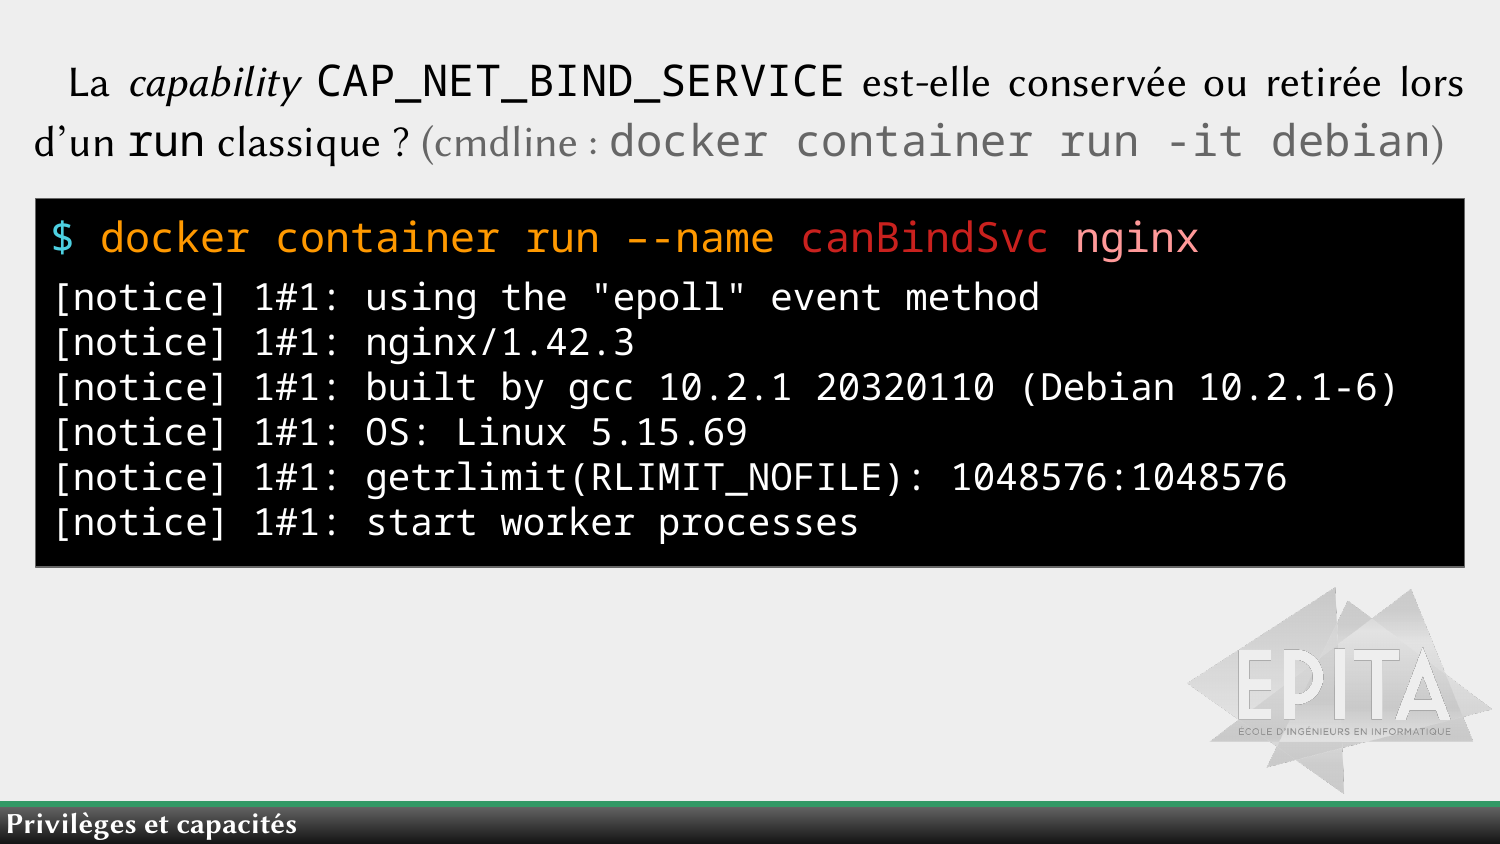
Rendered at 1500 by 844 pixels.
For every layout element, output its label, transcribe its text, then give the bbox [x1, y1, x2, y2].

title Privilèges et capacités [5, 801, 1075, 844]
list La capability CAP_NET_BIND_SERVICE est-elle conservée ou retirée lors d’un run classique ? (cmdline : docker container run -it debian) [33, 29, 1467, 189]
picture [1187, 587, 1492, 794]
text_box $ docker container run –-name canBindSvc nginx [notice] 1#1: using the "epoll" event method [notice] 1#1: nginx/1.42.3 [notice] 1#1: built by gcc 10.2.1 20320110 (Debian 10.2.1-6) [notice] 1#1: OS: Linux 5.15.69 [notice] 1#1: getrlimit(RLIMIT_NOFILE): 1048576:1048576 [notice] 1#1: start worker processes [35, 198, 1465, 567]
